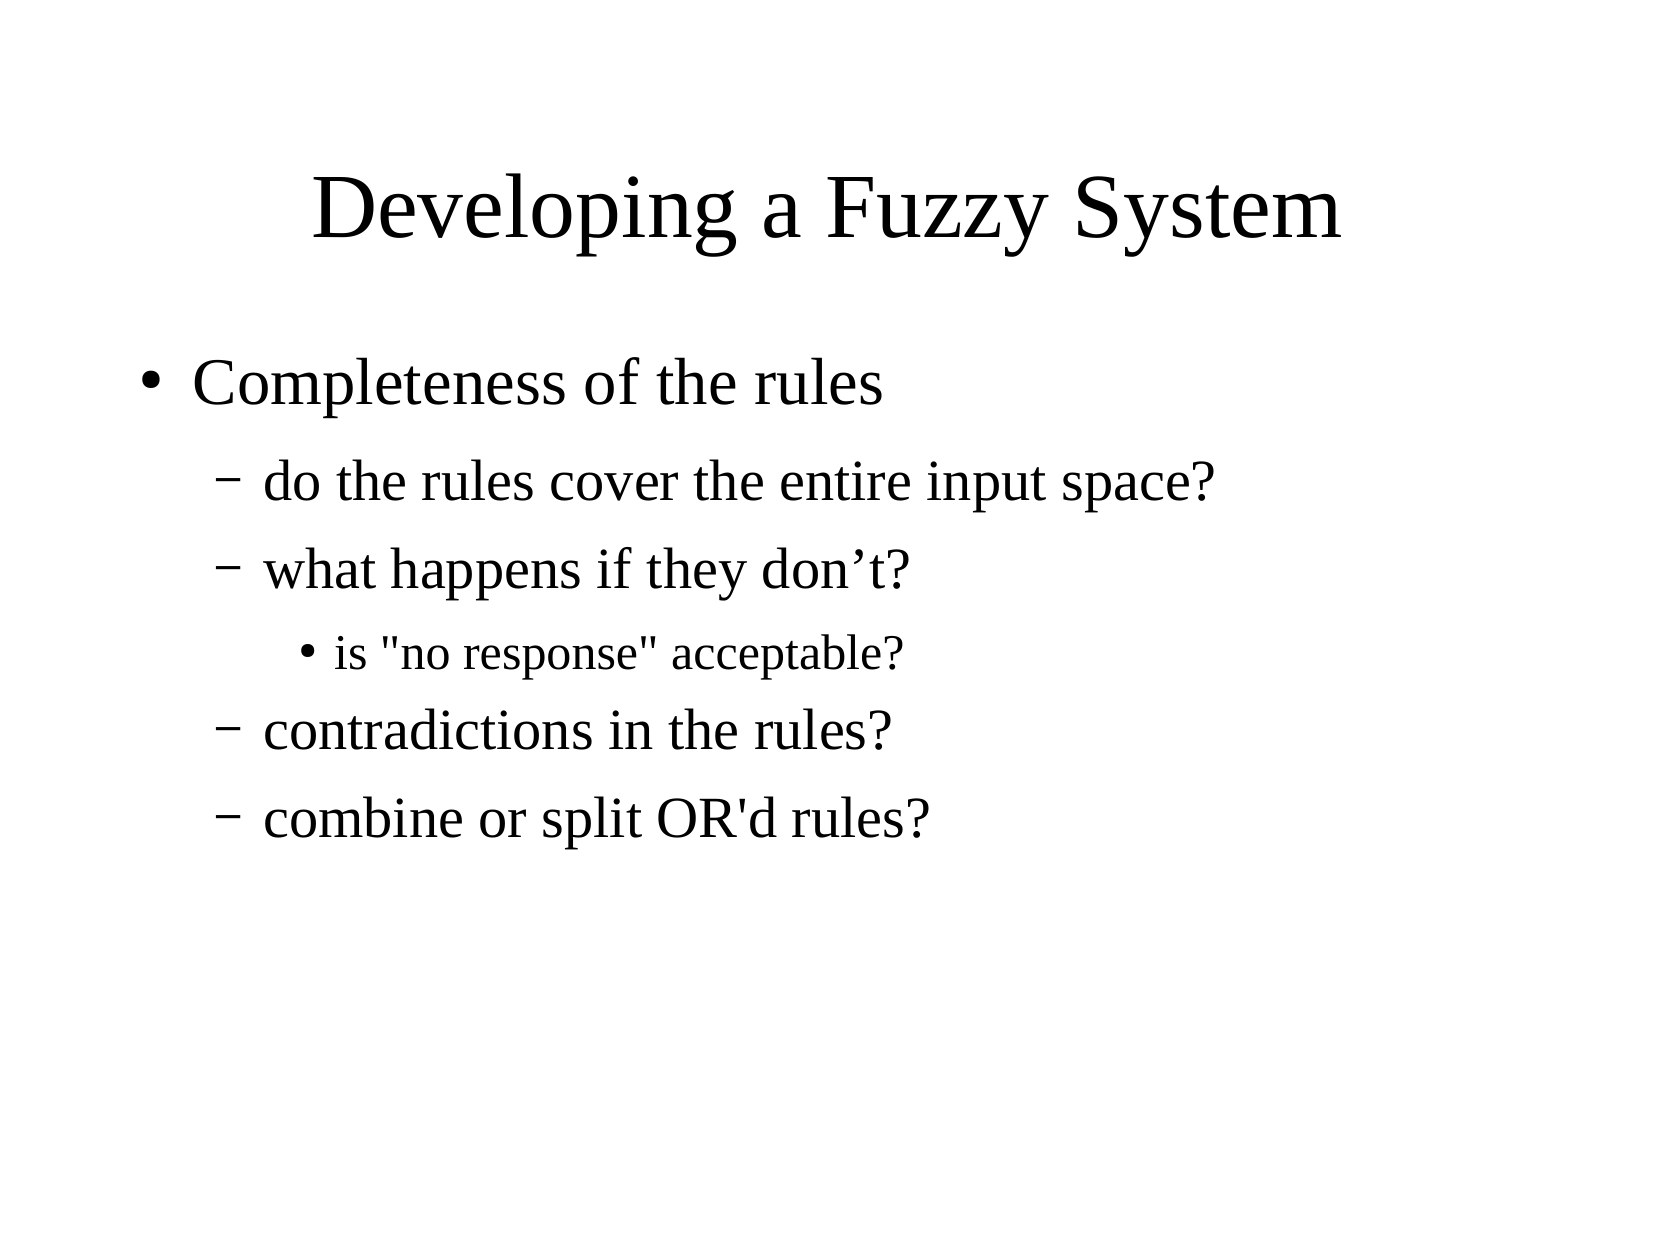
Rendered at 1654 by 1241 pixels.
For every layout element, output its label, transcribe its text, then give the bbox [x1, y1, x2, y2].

list Completeness of the rules do the rules cover the entire input space? what happens if they don’t? is "no response" acceptable? contradictions in the rules? combine or split OR'd rules? [121, 344, 1534, 1127]
title Developing a Fuzzy System [121, 102, 1534, 311]
